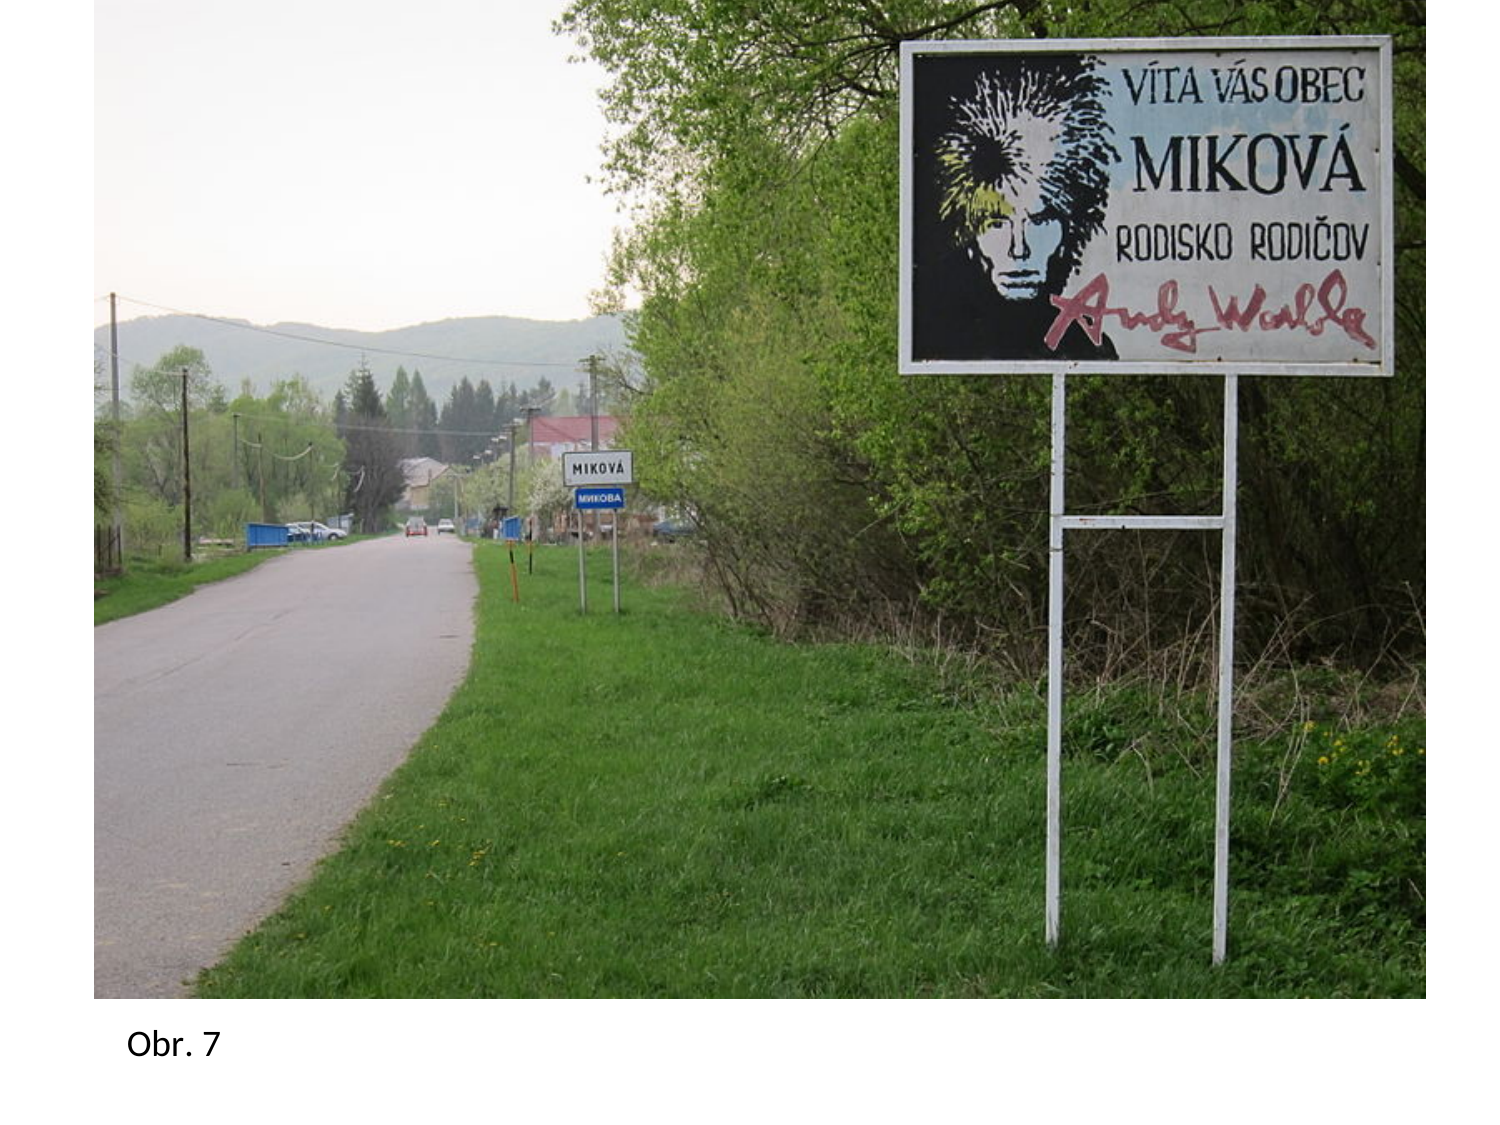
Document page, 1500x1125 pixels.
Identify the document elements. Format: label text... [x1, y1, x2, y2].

text_box [94, 0, 1426, 999]
text_box Obr. 7 [112, 1011, 270, 1072]
